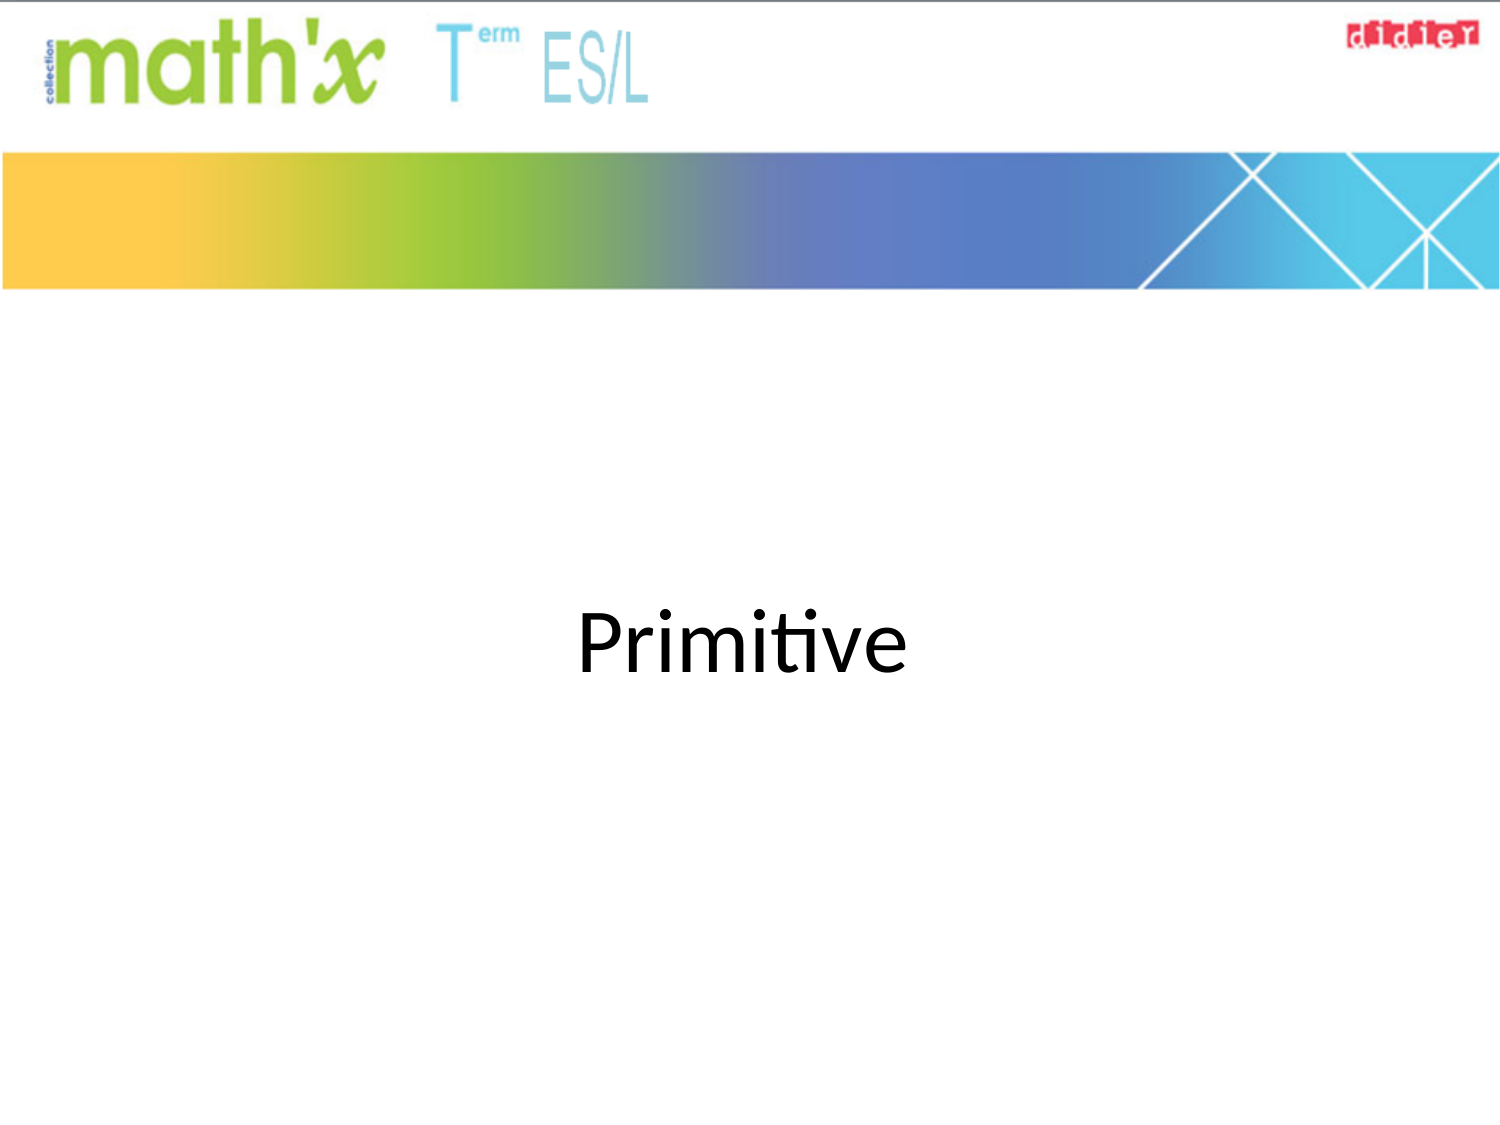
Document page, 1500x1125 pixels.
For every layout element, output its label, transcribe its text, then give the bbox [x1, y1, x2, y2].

picture [0, 0, 1500, 293]
title Primitive [105, 515, 1381, 757]
